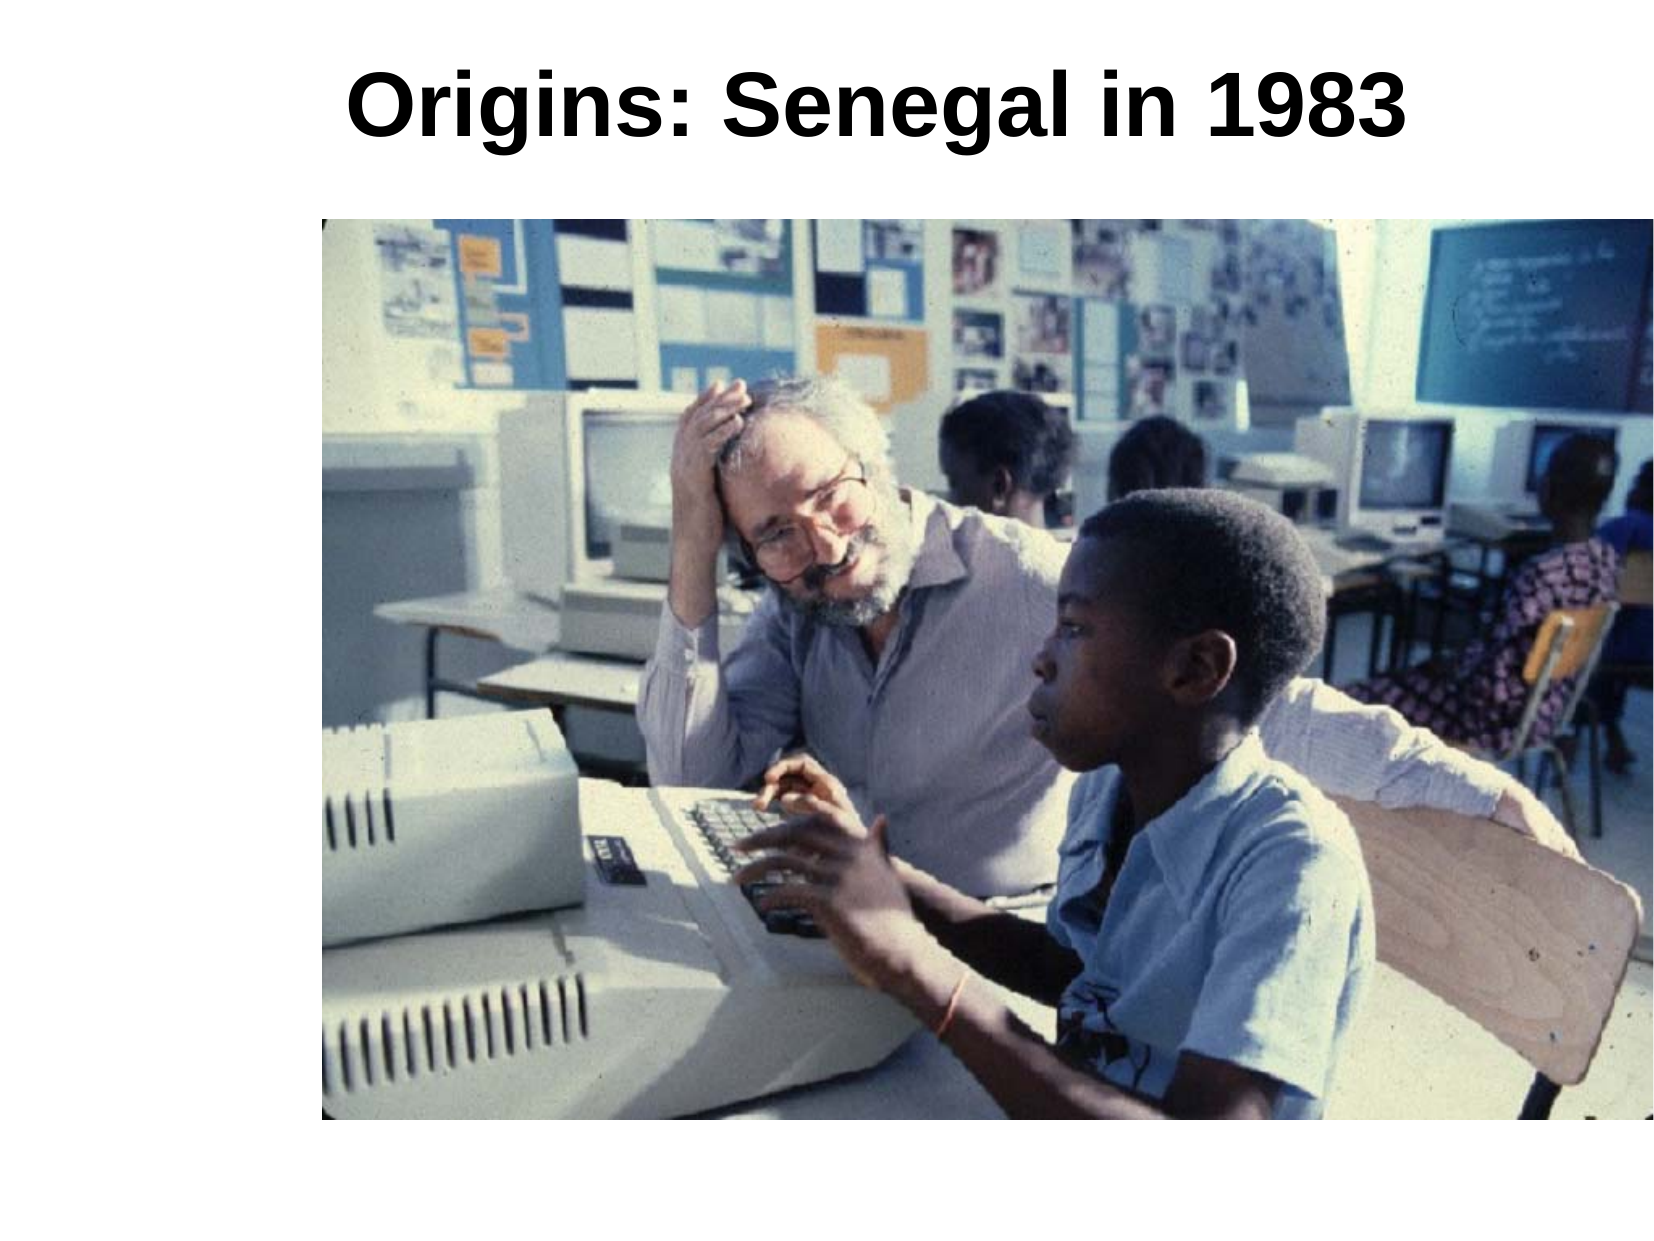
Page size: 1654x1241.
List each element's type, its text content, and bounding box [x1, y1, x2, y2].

title Origins: Senegal in 1983 [345, 0, 1654, 211]
picture [322, 219, 1654, 1120]
